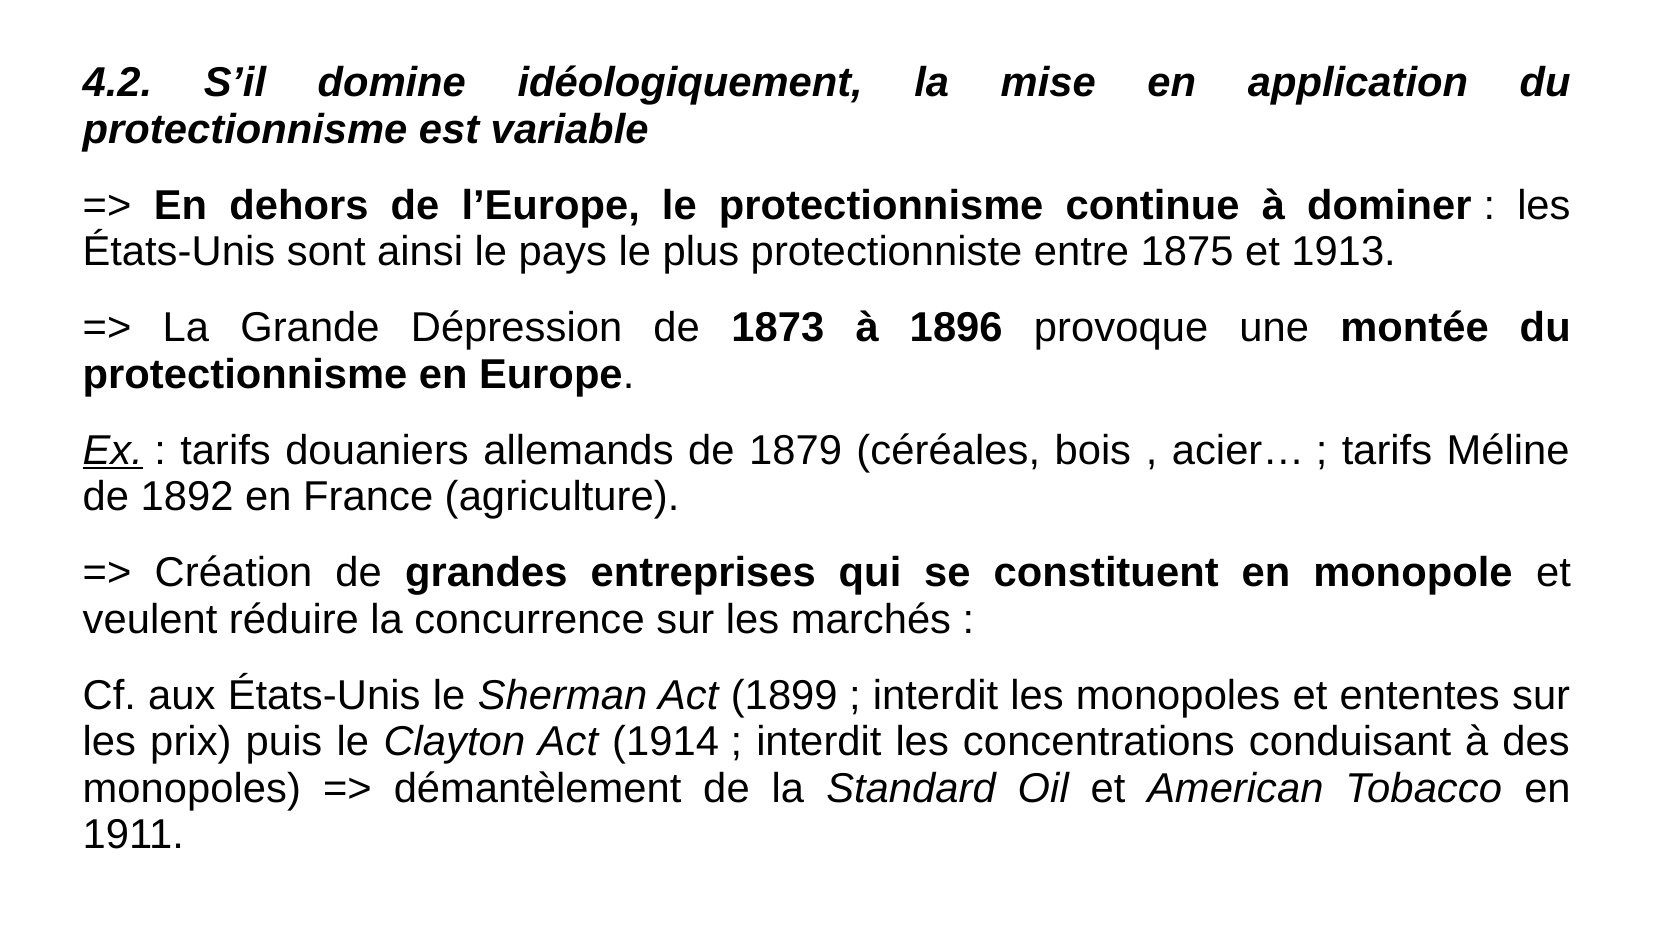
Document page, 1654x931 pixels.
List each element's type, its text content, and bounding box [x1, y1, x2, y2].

list 4.2. S’il domine idéologiquement, la mise en application du protectionnisme est variable => En dehors de l’Europe, le protectionnisme continue à dominer : les États-Unis sont ainsi le pays le plus protectionniste entre 1875 et 1913. => La Grande Dépression de 1873 à 1896 provoque une montée du protectionnisme en Europe. Ex. : tarifs douaniers allemands de 1879 (céréales, bois , acier… ; tarifs Méline de 1892 en France (agriculture). => Création de grandes entreprises qui se constituent en monopole et veulent réduire la concurrence sur les marchés : Cf. aux États-Unis le Sherman Act (1899 ; interdit les monopoles et ententes sur les prix) puis le Clayton Act (1914 ; interdit les concentrations conduisant à des monopoles) => démantèlement de la Standard Oil et American Tobacco en 1911. [82, 59, 1571, 875]
